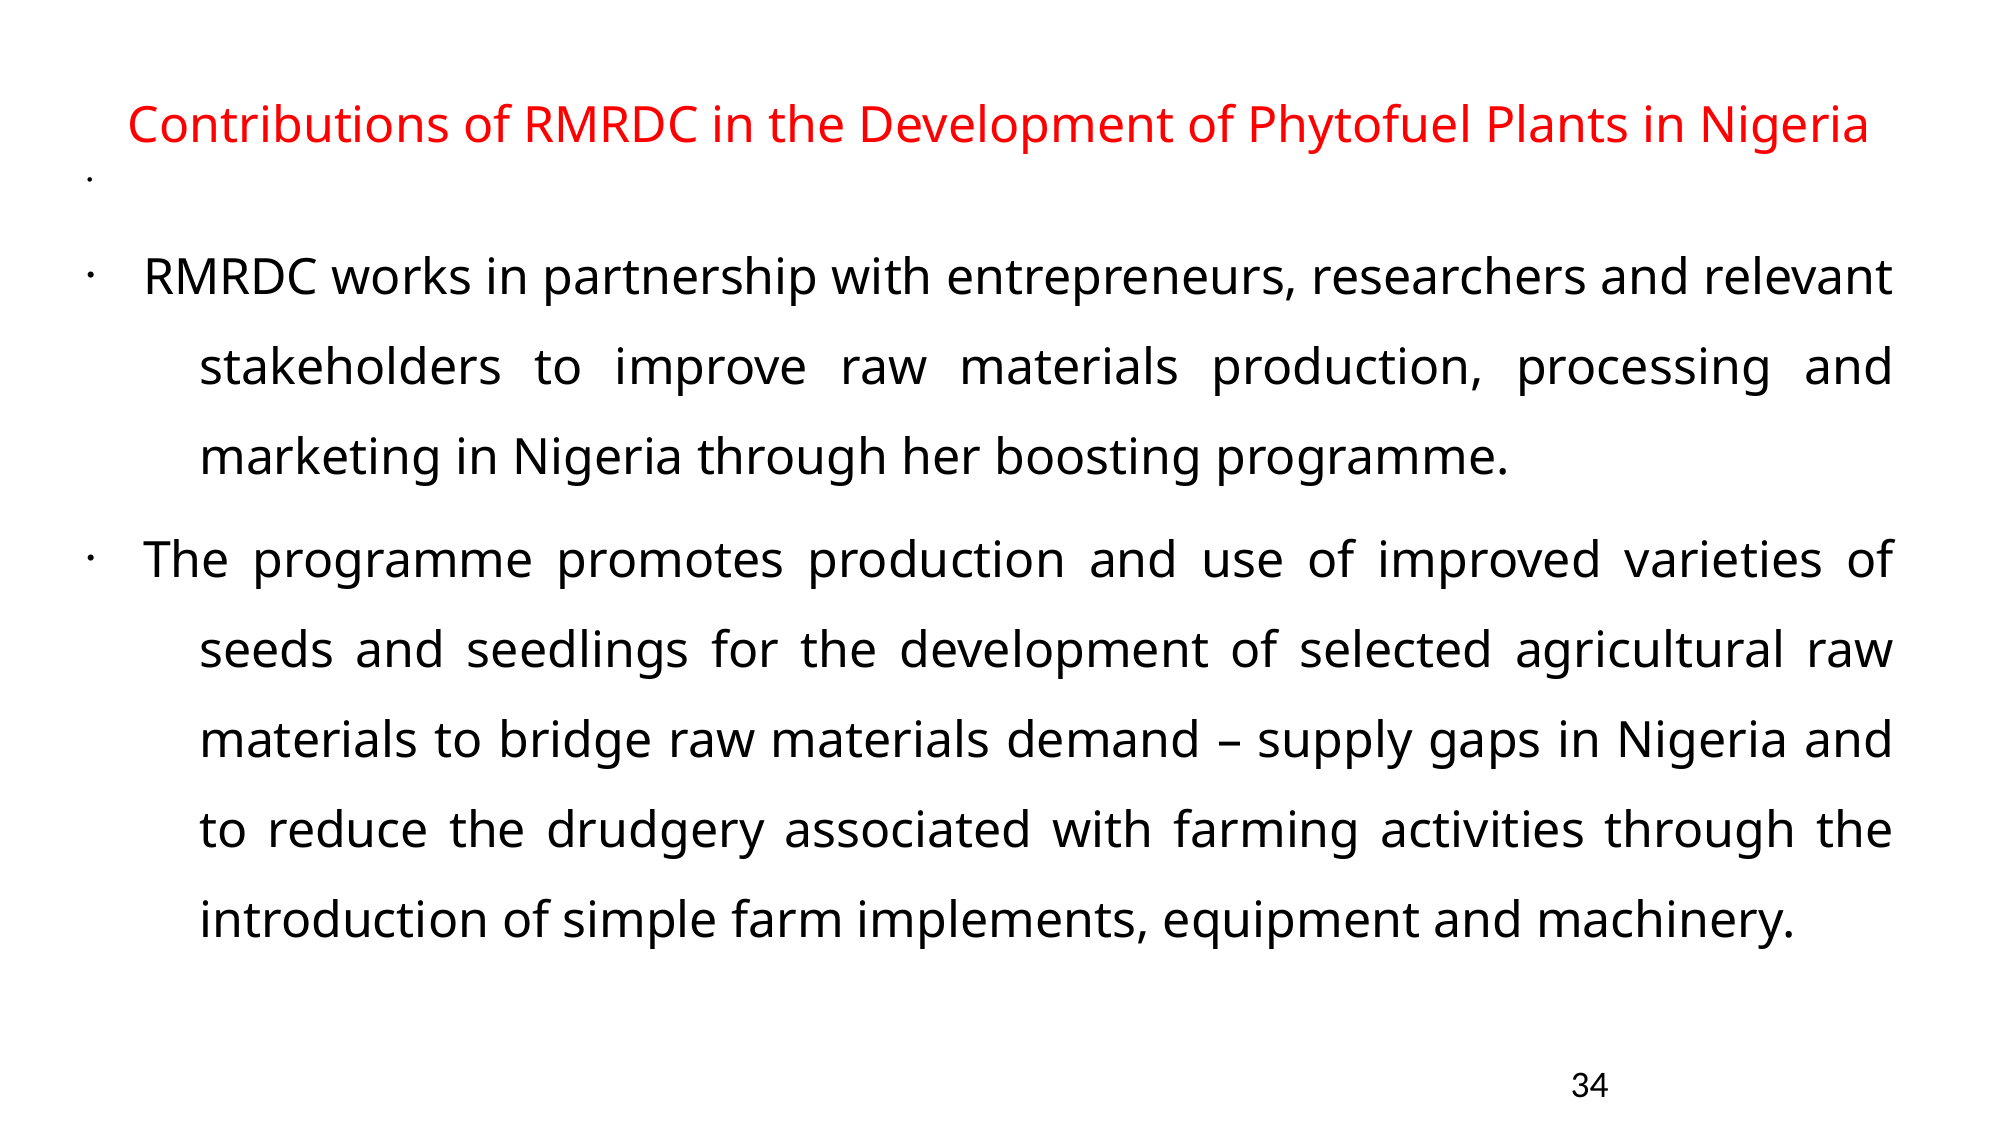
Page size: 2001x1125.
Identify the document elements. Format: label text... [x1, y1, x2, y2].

text_box [1555, 1052, 1973, 1125]
title Contributions of RMRDC in the Development of Phytofuel Plants in Nigeria [99, 45, 1900, 149]
list RMRDC works in partnership with entrepreneurs, researchers and relevant stakeholders to improve raw materials production, processing and marketing in Nigeria through her boosting programme. The programme promotes production and use of improved varieties of seeds and seedlings for the development of selected agricultural raw materials to bridge raw materials demand – supply gaps in Nigeria and to reduce the drudgery associated with farming activities through the introduction of simple farm implements, equipment and machinery. [71, 149, 1910, 1000]
